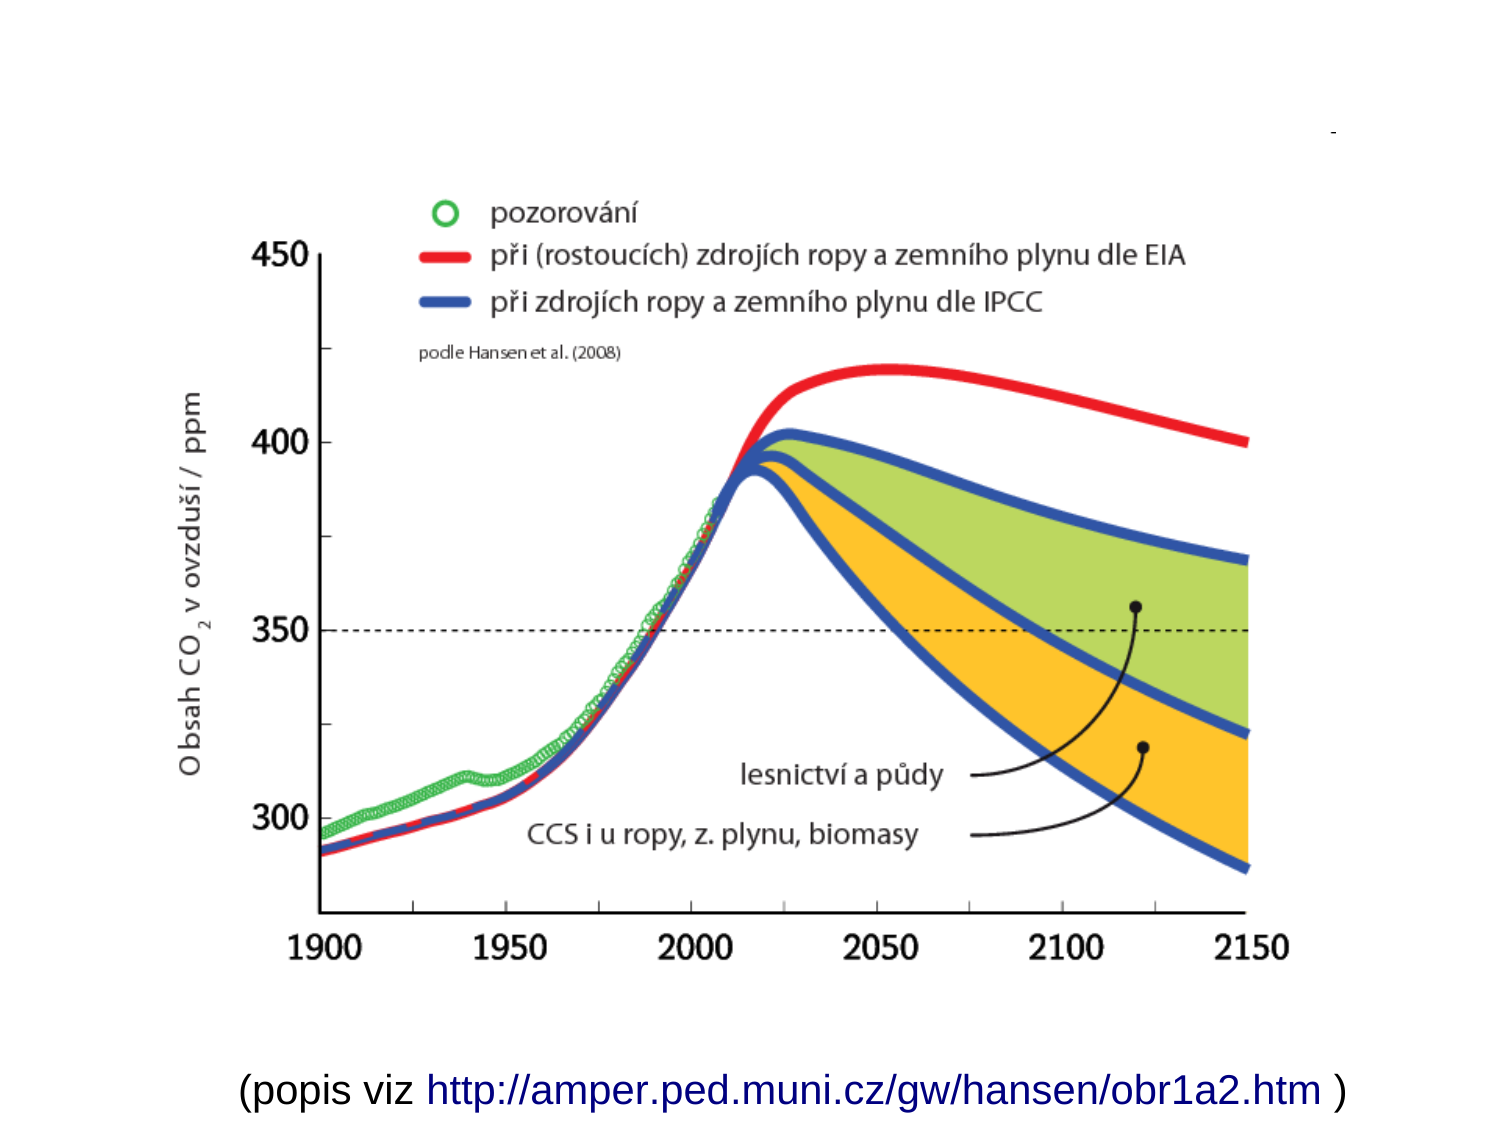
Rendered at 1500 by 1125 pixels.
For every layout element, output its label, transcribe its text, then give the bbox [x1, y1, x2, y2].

subtitle [75, 262, 1425, 1005]
picture [164, 132, 1336, 262]
title (popis viz http://amper.ped.muni.cz/gw/hansen/obr1a2.htm ) [118, 974, 1468, 1125]
